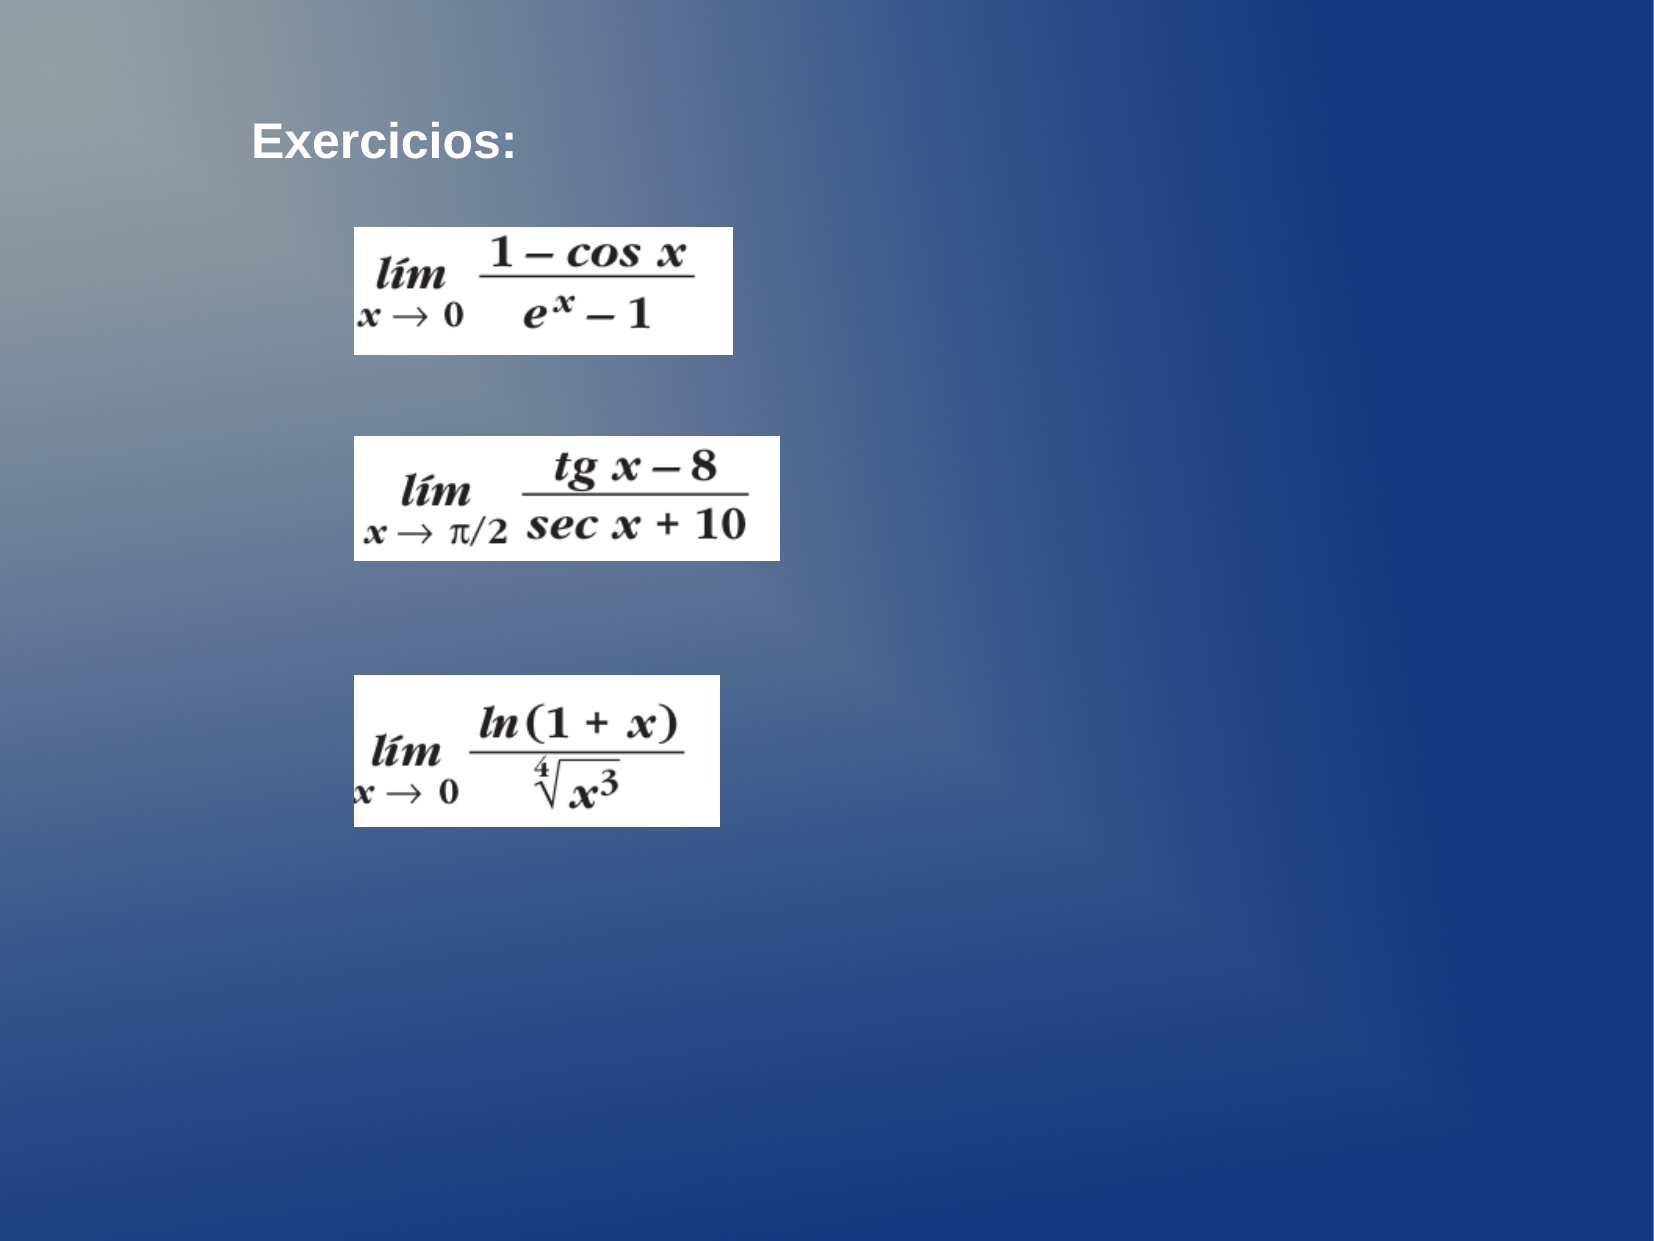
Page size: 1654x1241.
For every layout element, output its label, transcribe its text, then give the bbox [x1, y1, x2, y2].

text_box Exercicios: [236, 106, 533, 177]
picture [0, 0, 1654, 1241]
